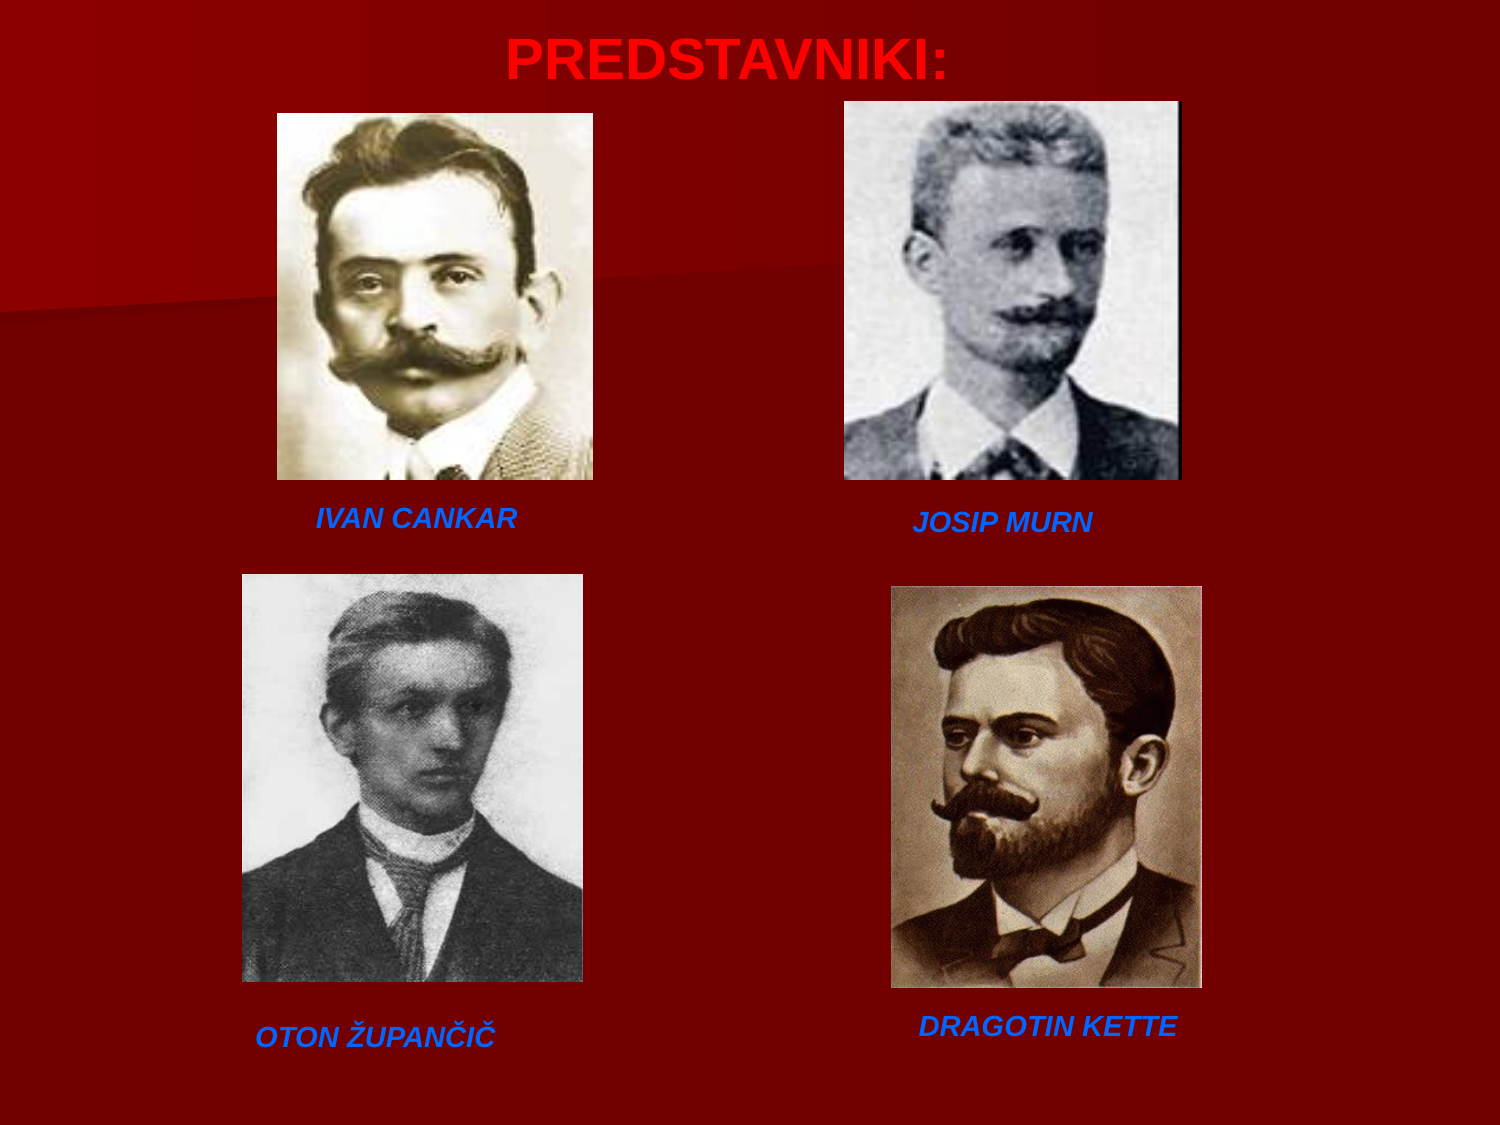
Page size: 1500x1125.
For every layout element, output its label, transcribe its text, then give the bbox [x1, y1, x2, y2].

picture [844, 101, 1182, 480]
text_box OTON ŽUPANČIČ [240, 1011, 511, 1061]
picture [891, 586, 1202, 988]
picture [242, 574, 583, 982]
text_box JOSIP MURN [832, 491, 1211, 547]
picture [277, 113, 593, 480]
text_box PREDSTAVNIKI: [227, 13, 1235, 99]
text_box IVAN CANKAR [301, 491, 560, 542]
text_box DRAGOTIN KETTE [903, 999, 1193, 1050]
